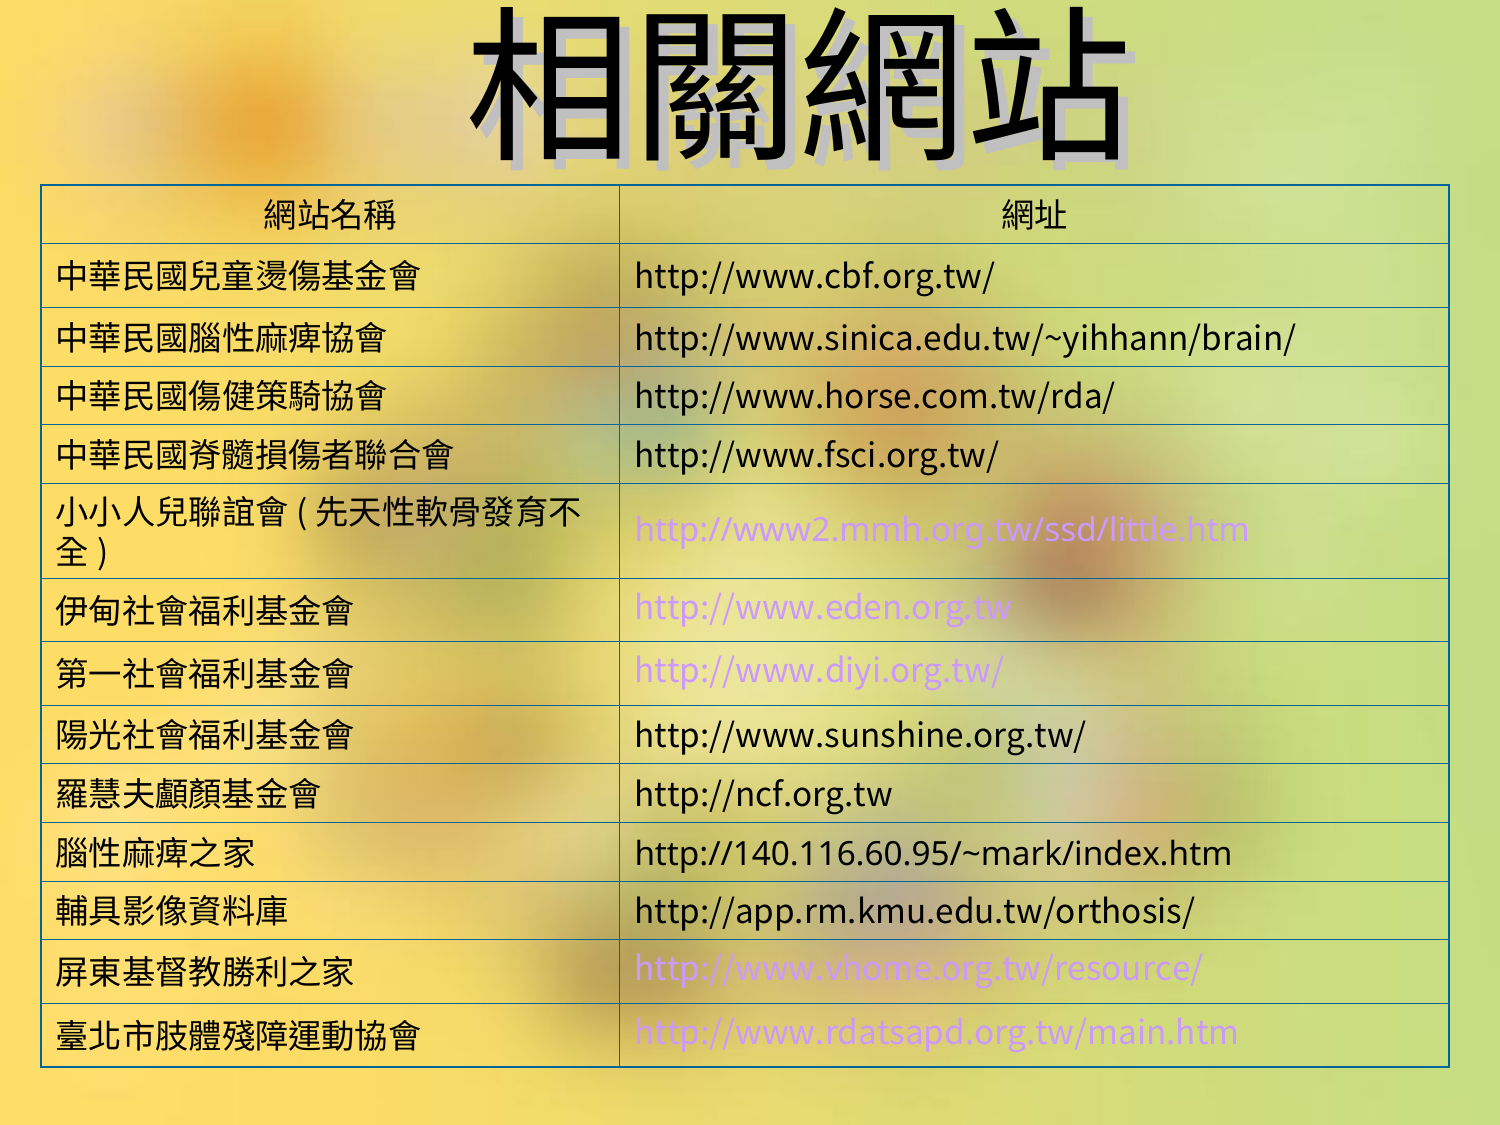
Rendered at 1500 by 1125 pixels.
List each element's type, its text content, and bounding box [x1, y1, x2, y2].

table_cell 中華民國傷健策騎協會 [42, 367, 619, 424]
table_cell 中華民國腦性麻痺協會 [42, 308, 619, 366]
table_cell http://app.rm.kmu.edu.tw/orthosis/ [620, 882, 1448, 939]
table_cell 中華民國脊髓損傷者聯合會 [42, 425, 619, 483]
table_cell 第一社會福利基金會 [42, 642, 619, 705]
table_cell http://140.116.60.95/~mark/index.htm [620, 823, 1448, 881]
table_header 網址 [620, 186, 1448, 243]
table_cell http://www.sinica.edu.tw/~yihhann/brain/ [620, 308, 1448, 366]
table_cell http://www.vhome.org.tw/resource/ [620, 940, 1448, 1003]
text_box 相關網站 [407, 0, 1191, 184]
table_cell http://www.horse.com.tw/rda/ [620, 367, 1448, 424]
table_header 網站名稱 [42, 186, 619, 243]
table_cell 伊甸社會福利基金會 [42, 579, 619, 641]
picture [0, 0, 1500, 1125]
table_cell http://www.fsci.org.tw/ [620, 425, 1448, 483]
table_cell 屏東基督教勝利之家 [42, 940, 619, 1003]
table_cell http://www.diyi.org.tw/ [620, 642, 1448, 705]
table_cell http://www.rdatsapd.org.tw/main.htm [620, 1004, 1448, 1066]
table_cell 羅慧夫顱顏基金會 [42, 764, 619, 822]
table_cell http://ncf.org.tw [620, 764, 1448, 822]
table_cell 小小人兒聯誼會(先天性軟骨發育不全) [42, 484, 619, 578]
table_cell 輔具影像資料庫 [42, 882, 619, 939]
table_cell http://www.eden.org.tw [620, 579, 1448, 641]
table_cell http://www.cbf.org.tw/ [620, 244, 1448, 307]
table_cell http://www2.mmh.org.tw/ssd/little.htm [620, 484, 1448, 578]
table_cell 陽光社會福利基金會 [42, 706, 619, 763]
table_cell http://www.sunshine.org.tw/ [620, 706, 1448, 763]
table_cell 中華民國兒童燙傷基金會 [42, 244, 619, 307]
table_cell 臺北市肢體殘障運動協會 [42, 1004, 619, 1066]
table_cell 腦性麻痺之家 [42, 823, 619, 881]
